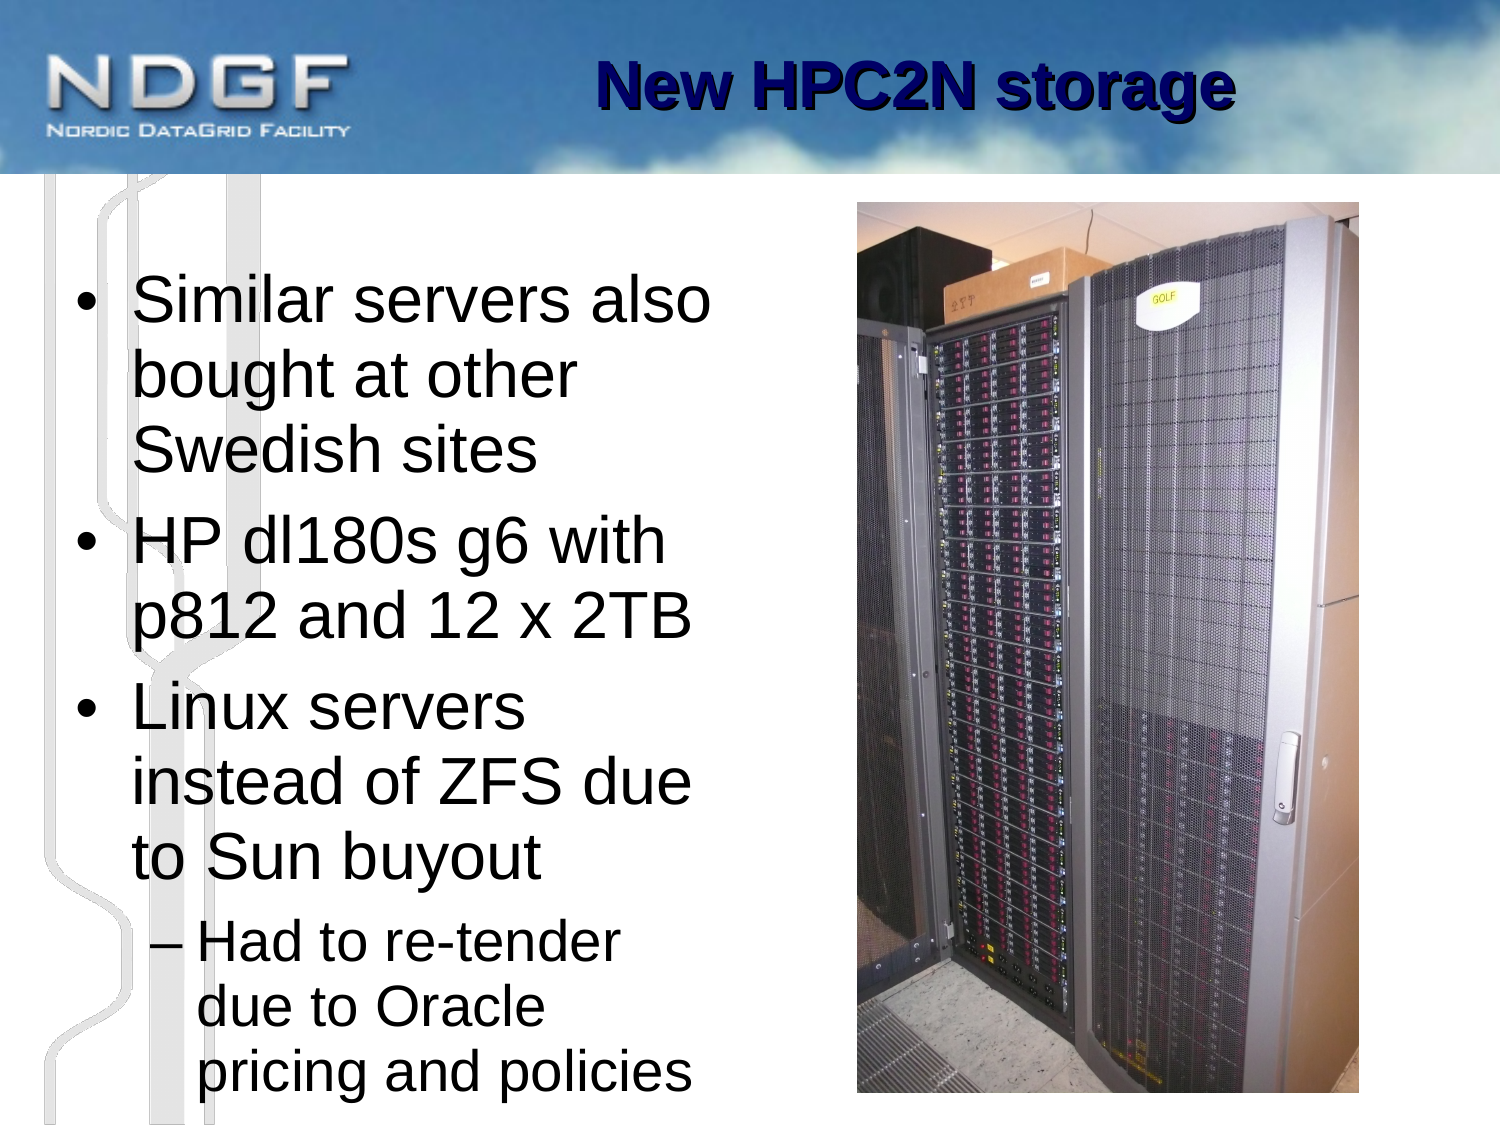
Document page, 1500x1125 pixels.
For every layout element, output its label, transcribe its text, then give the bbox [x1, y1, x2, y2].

list Similar servers also bought at other Swedish sites HP dl180s g6 with p812 and 12 x 2TB Linux servers instead of ZFS due to Sun buyout Had to re-tender due to Oracle pricing and policies [75, 262, 734, 1104]
title New HPC2N storage [372, 3, 1459, 165]
picture [857, 202, 1359, 1093]
picture [0, 0, 1500, 262]
